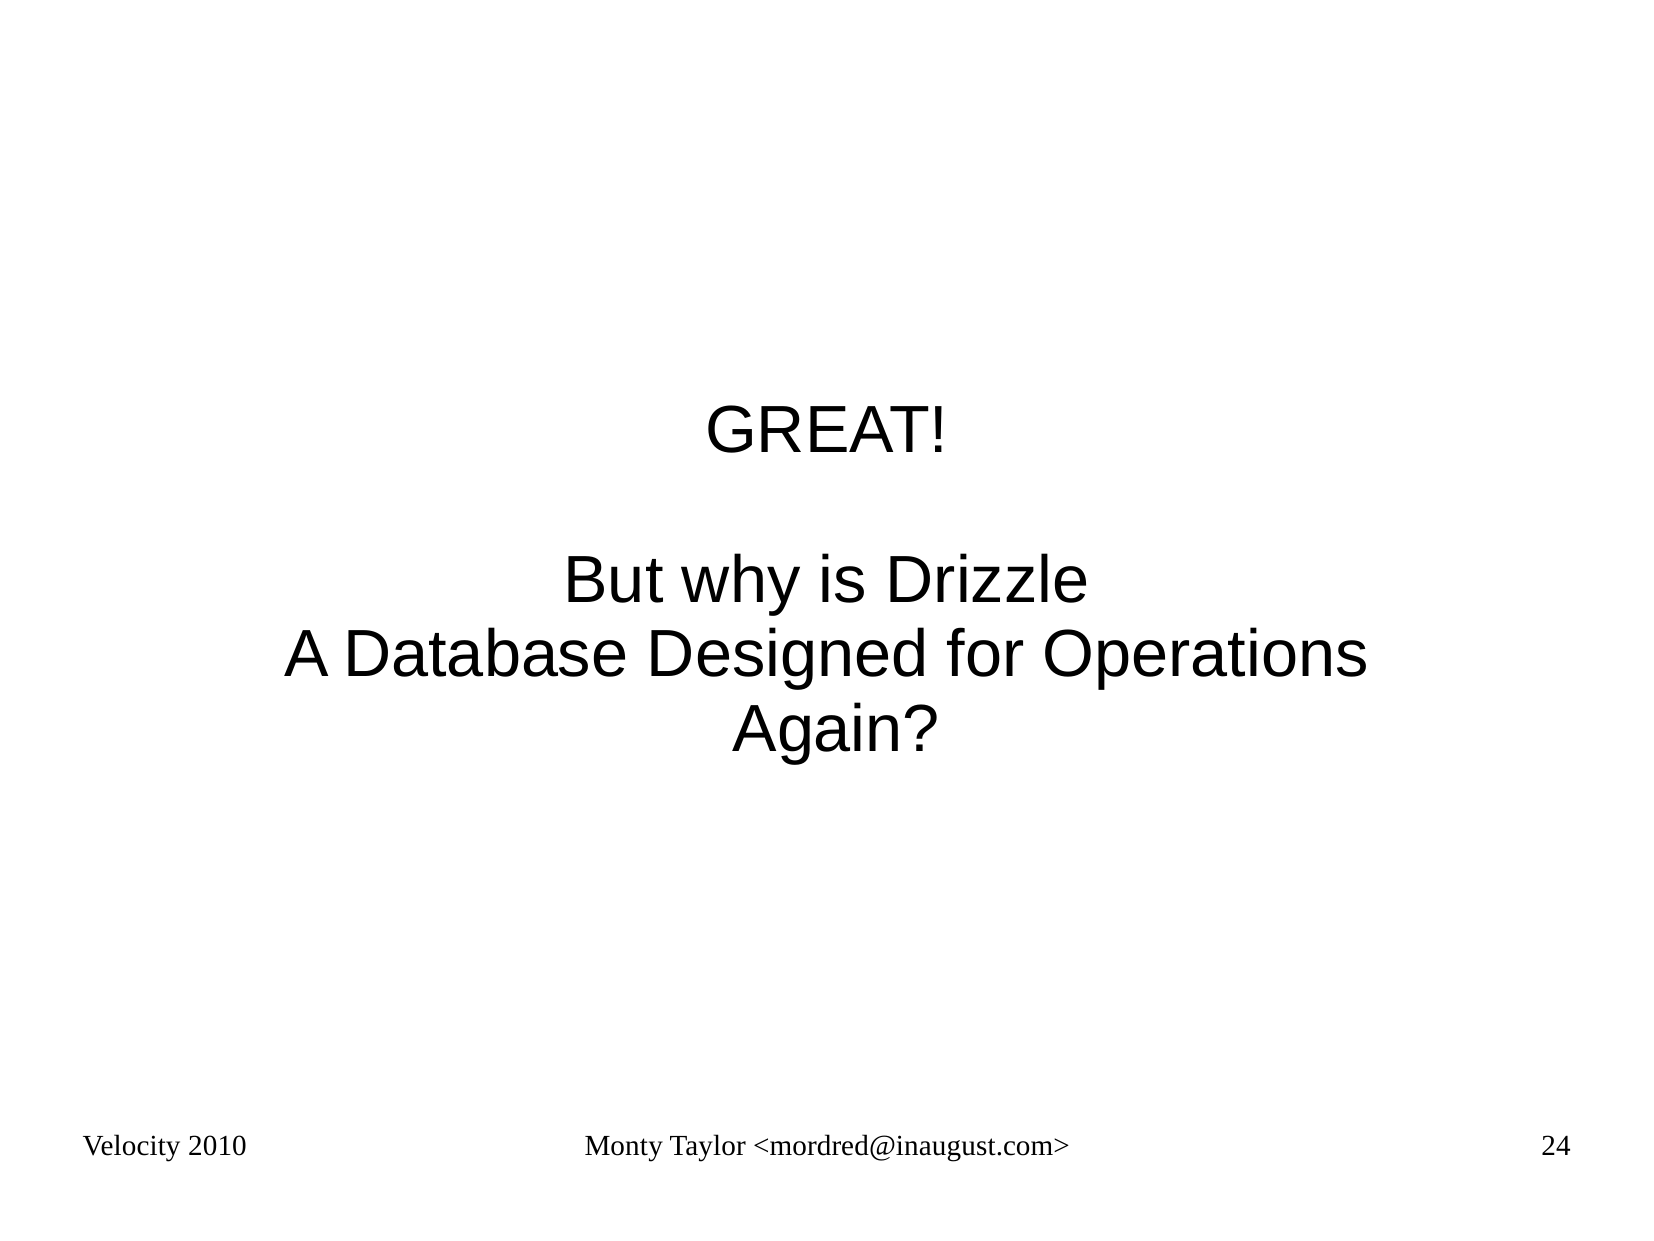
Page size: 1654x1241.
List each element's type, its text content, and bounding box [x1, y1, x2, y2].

subtitle GREAT! But why is Drizzle A Database Designed for Operations Again? [82, 56, 1571, 1102]
